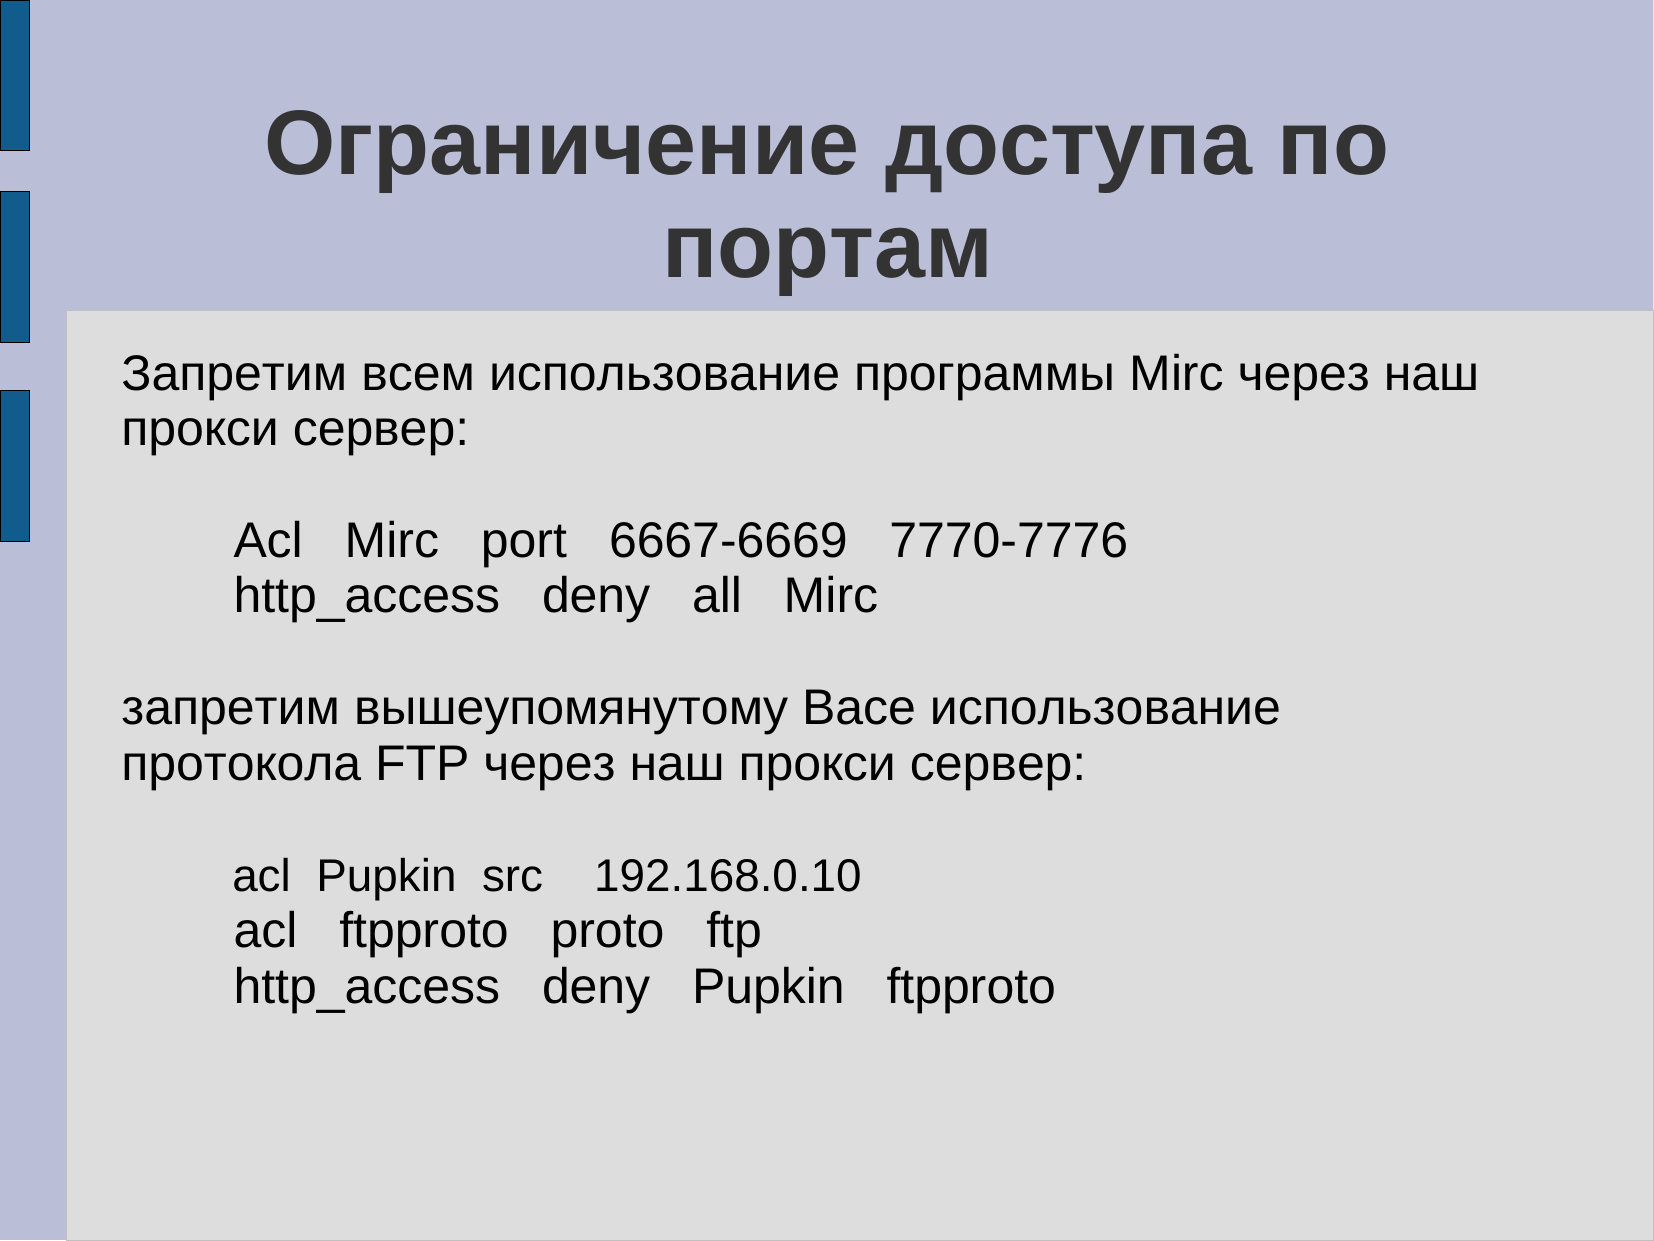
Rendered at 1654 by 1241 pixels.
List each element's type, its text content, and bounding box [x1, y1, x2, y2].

list Запретим всем использование программы Mirc через наш прокси сервер: Acl Mirc port 6667-6669 7770-7776 http_access deny all Mirc запретим вышеупомянутому Васе использование протокола FTP через наш прокси сервер: acl Pupkin src 192.168.0.10 acl ftpproto proto ftp http_access deny Pupkin ftpproto [121, 344, 1534, 1164]
title Ограничение доступа по портам [121, 91, 1534, 299]
